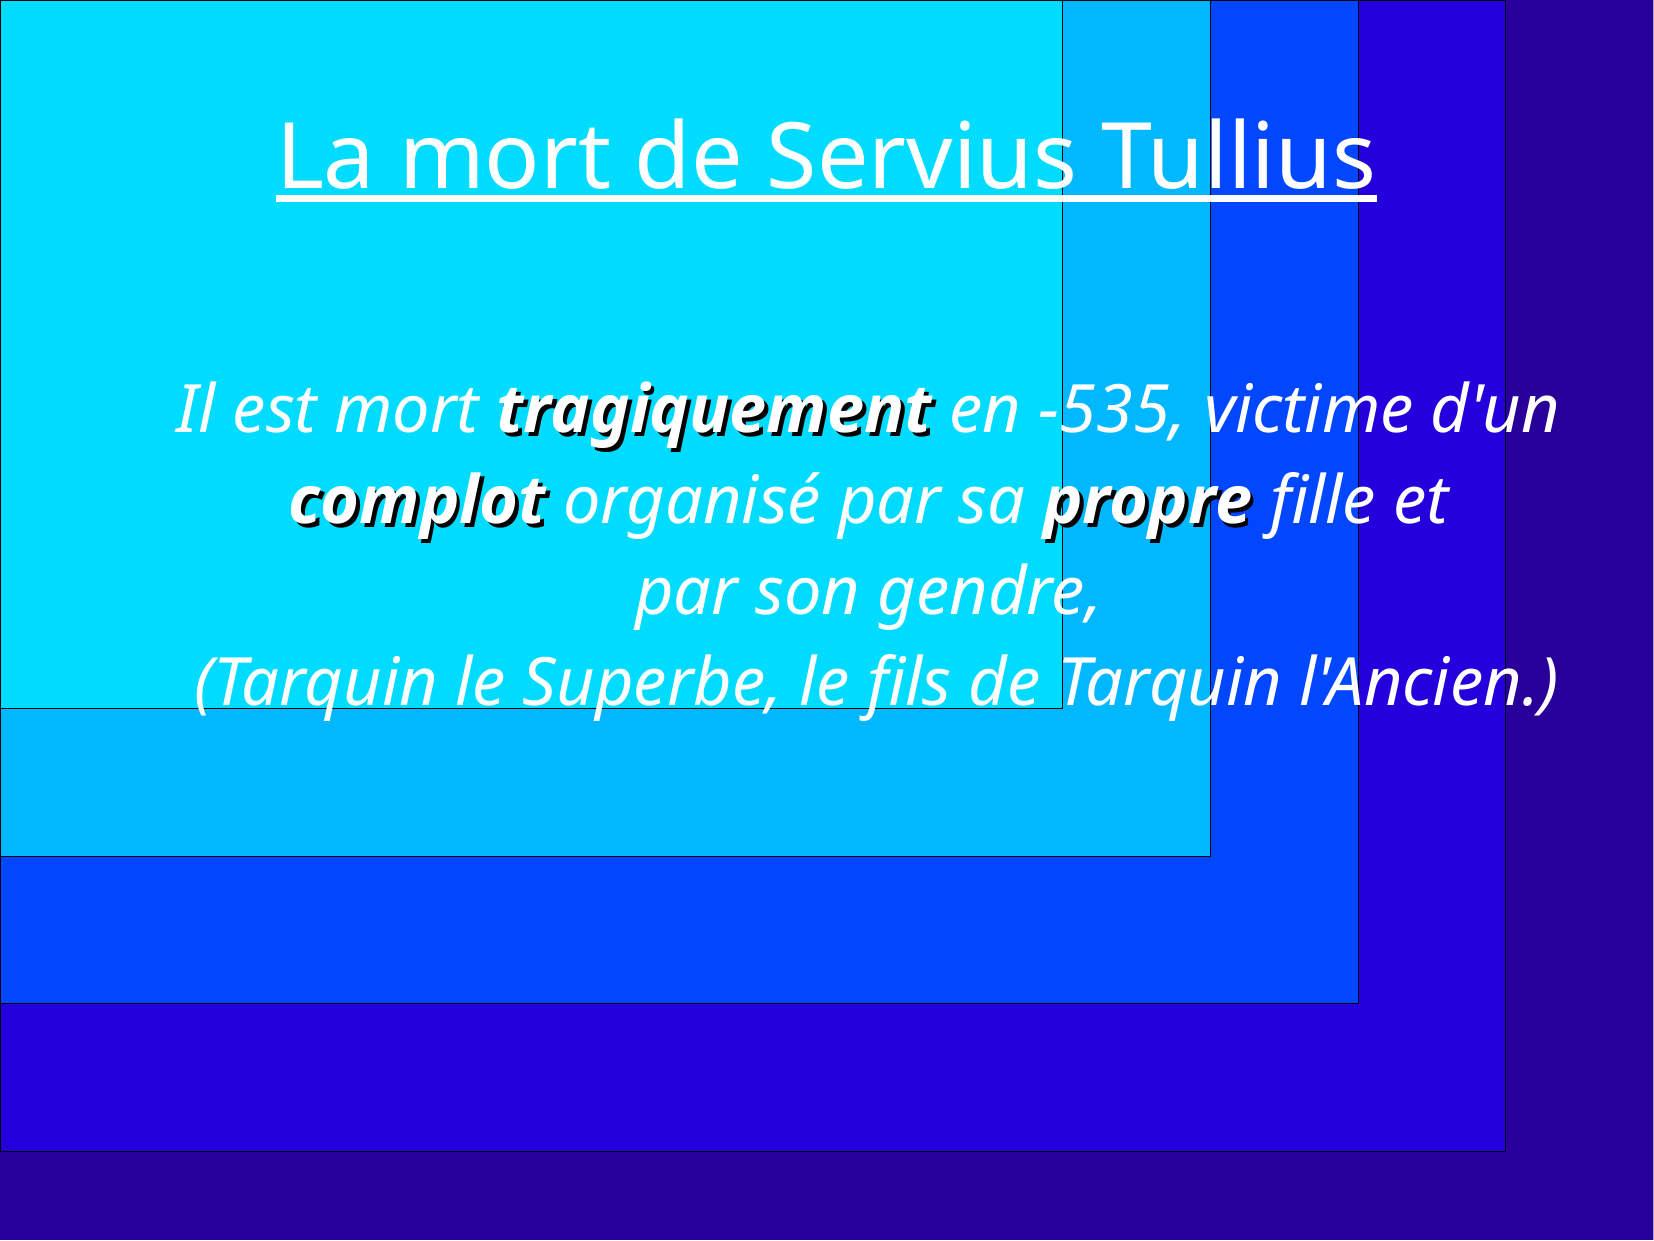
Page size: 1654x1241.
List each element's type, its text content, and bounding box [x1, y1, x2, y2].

text_box [0, 0, 1506, 1152]
text_box Il est mort tragiquement en -535, victime d'un complot organisé par sa propre fille et par son gendre, (Tarquin le Superbe, le fils de Tarquin l'Ancien.) [12, 354, 1654, 742]
title La mort de Servius Tullius [82, 49, 1571, 257]
